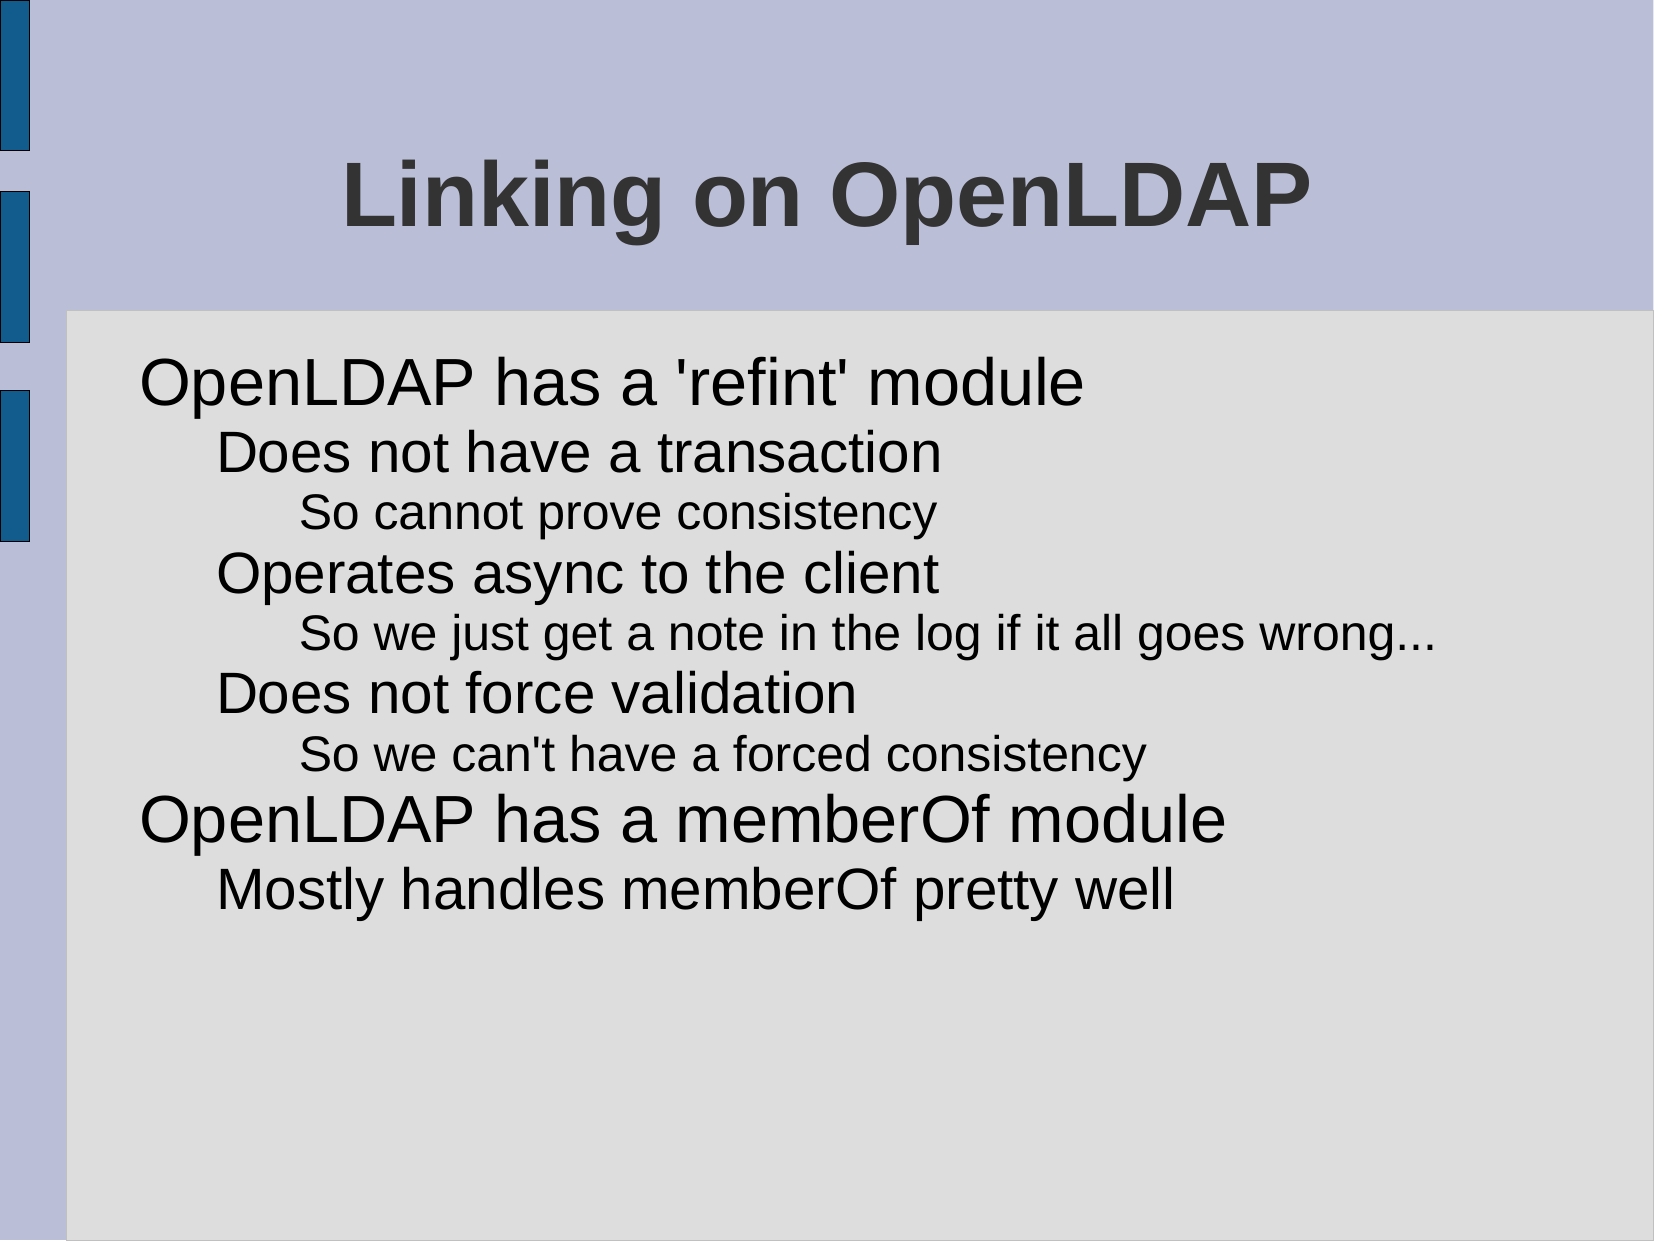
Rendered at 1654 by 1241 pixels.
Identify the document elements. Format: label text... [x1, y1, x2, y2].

title Linking on OpenLDAP [121, 91, 1534, 299]
list OpenLDAP has a 'refint' module Does not have a transaction So cannot prove consistency Operates async to the client So we just get a note in the log if it all goes wrong... Does not force validation So we can't have a forced consistency OpenLDAP has a memberOf module Mostly handles memberOf pretty well [121, 344, 1534, 1127]
